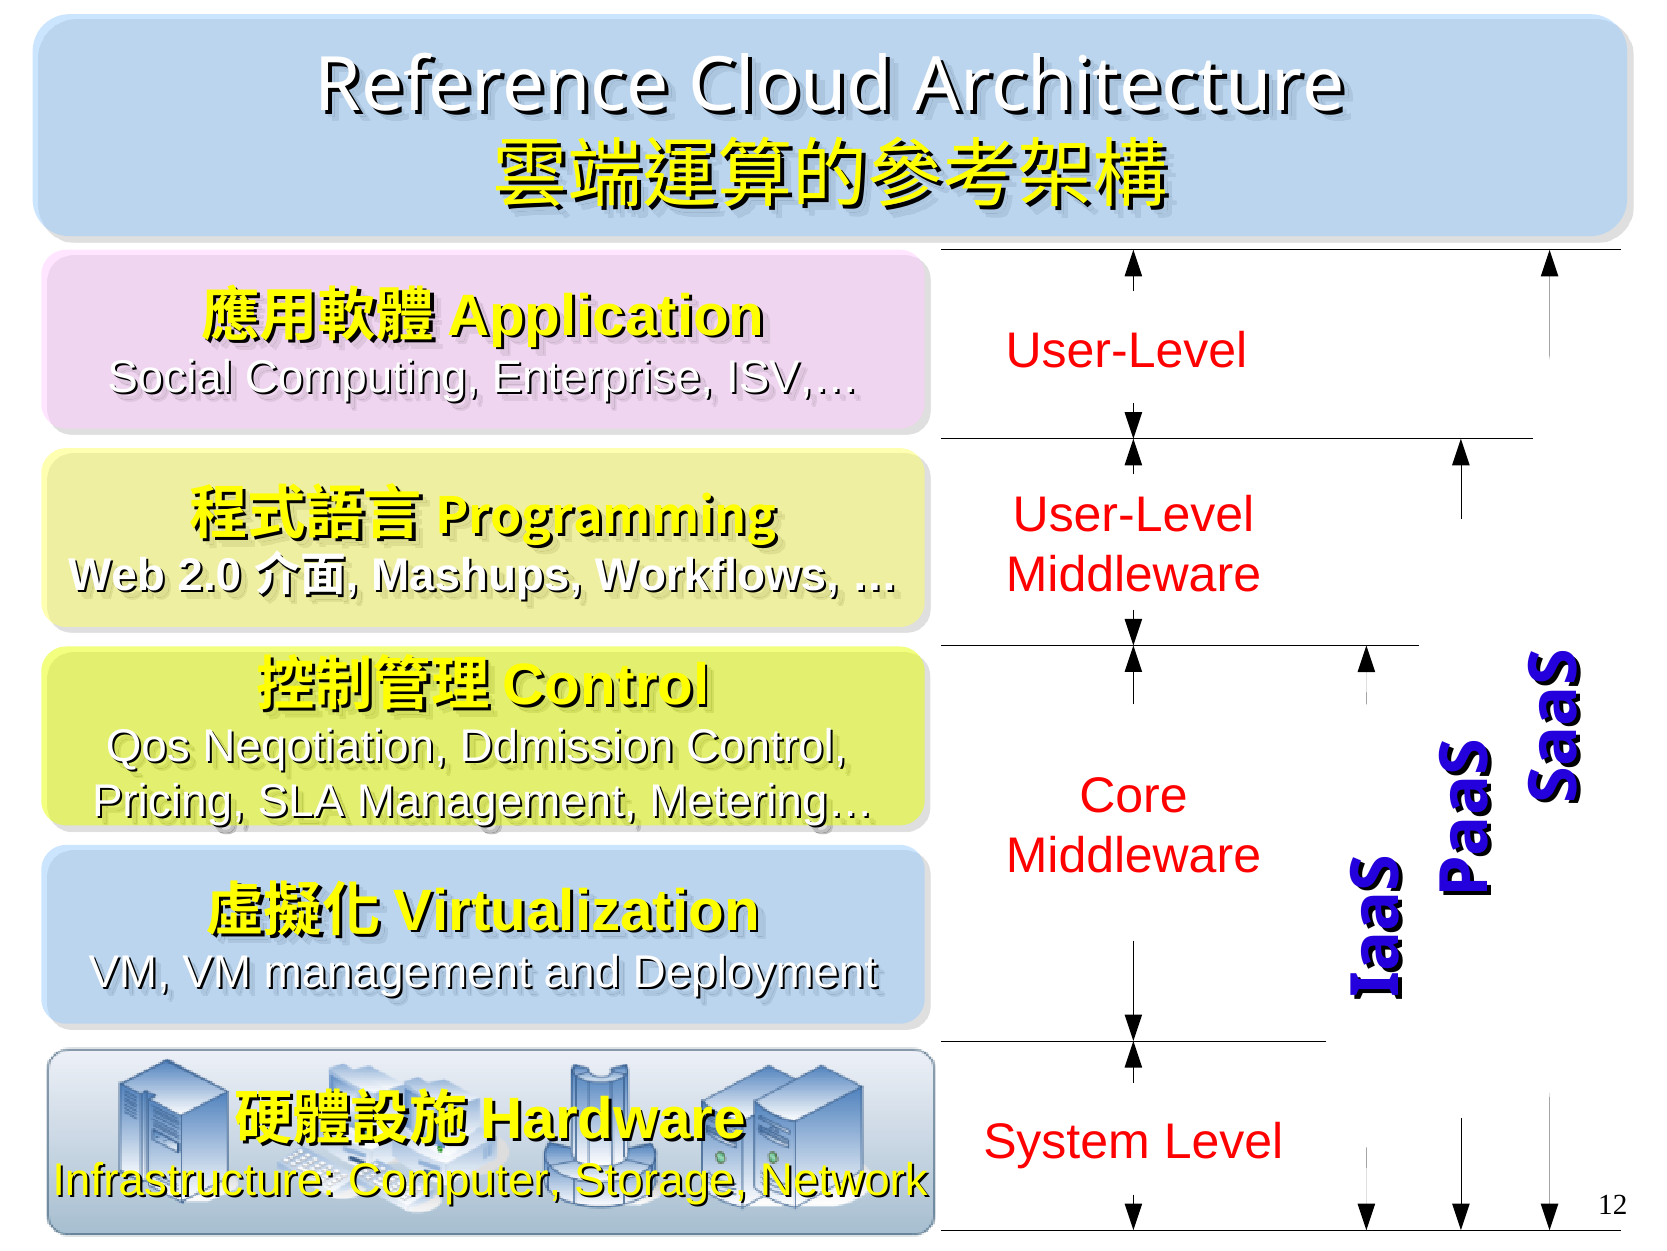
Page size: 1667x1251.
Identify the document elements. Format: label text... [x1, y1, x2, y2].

text_box IaaS [1317, 704, 1428, 1148]
text_box SaaS [1494, 359, 1605, 1093]
picture [41, 1043, 940, 1242]
text_box PaaS [1405, 518, 1517, 1119]
text_box Core Middleware [941, 704, 1317, 941]
text_box System Level [941, 1082, 1326, 1195]
text_box User-Level [941, 291, 1326, 404]
text_box 控制管理 Control Qos Neqotiation, Ddmission Control, Pricing, SLA Management, Metering… [41, 646, 925, 826]
text_box User-Level Middleware [941, 474, 1326, 611]
text_box 程式語言 Programming Web 2.0 介面, Mashups, Workflows, … [41, 448, 925, 627]
text_box 虛擬化 Virtualization VM, VM management and Deployment [41, 844, 925, 1024]
text_box Reference Cloud Architecture 雲端運算的參考架構 [32, 14, 1628, 237]
text_box 應用軟體 Application Social Computing, Enterprise, ISV,… [41, 249, 925, 429]
